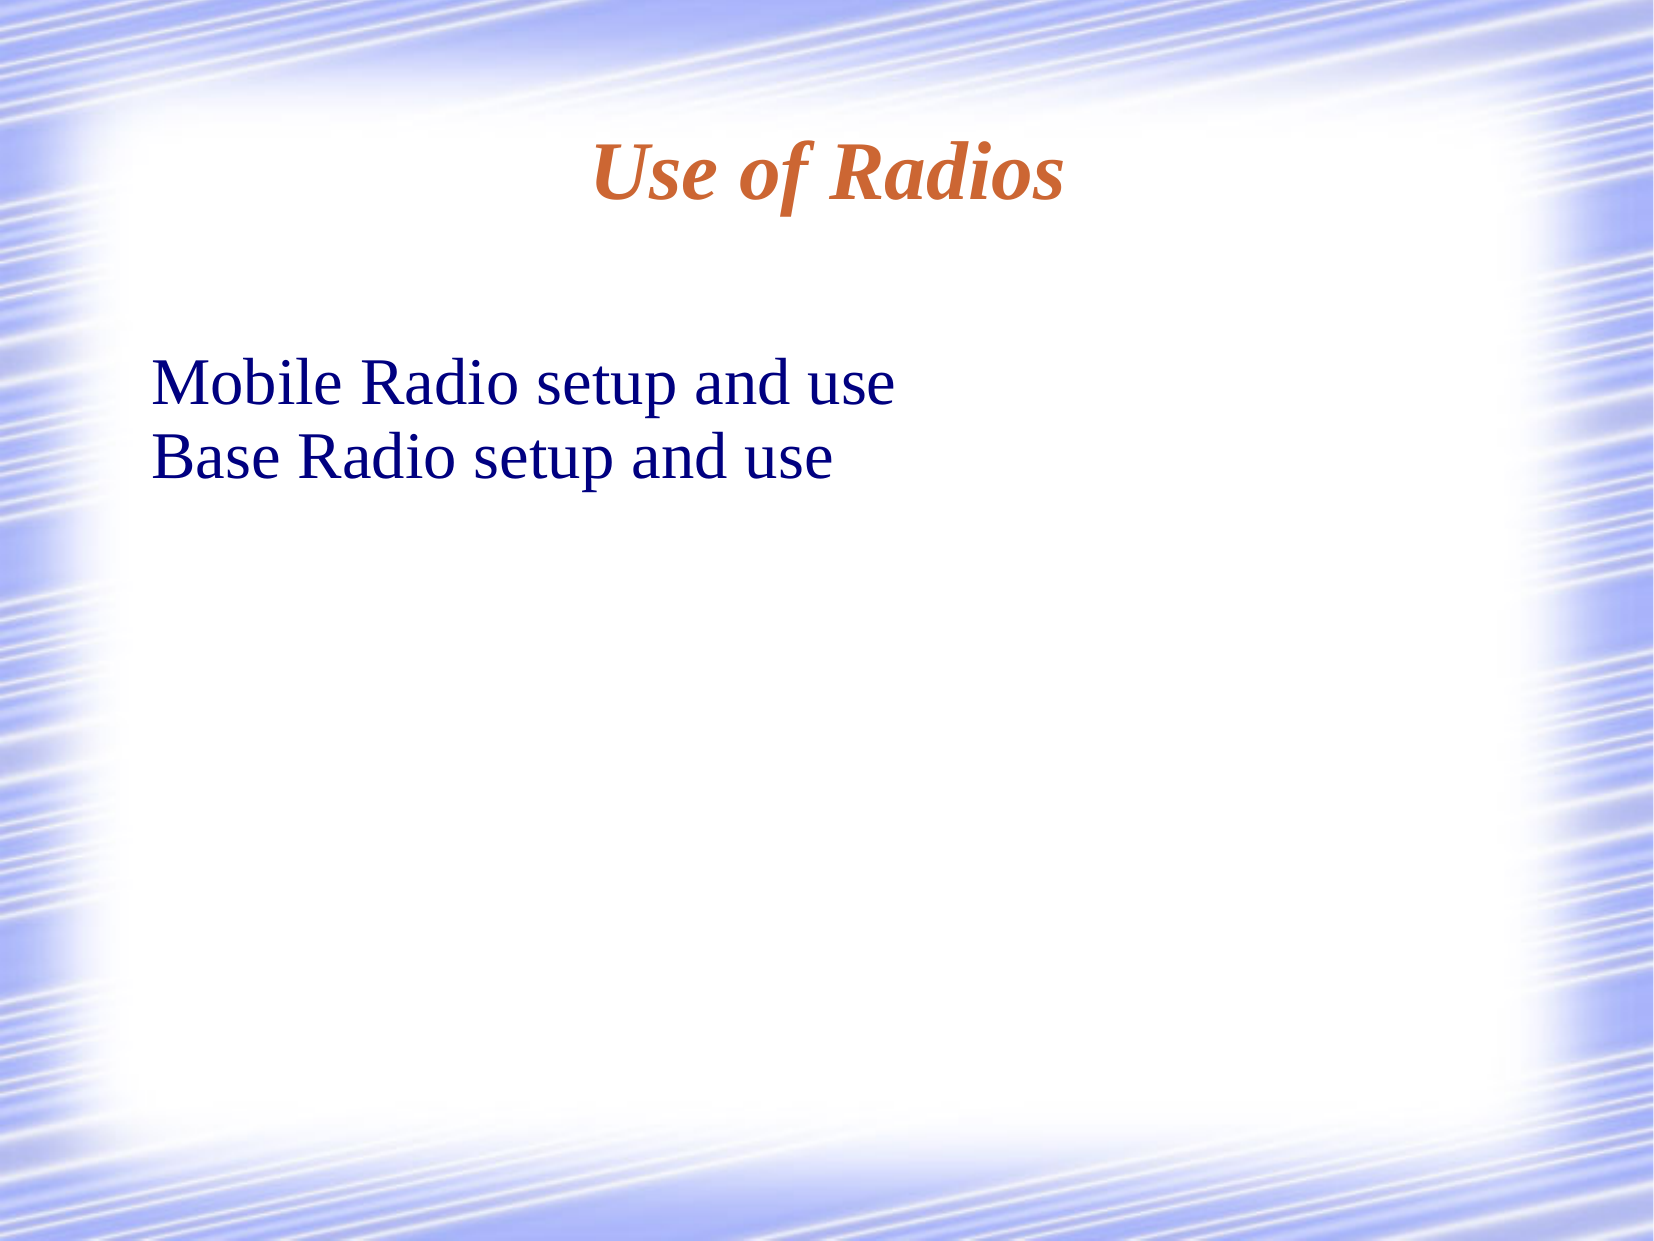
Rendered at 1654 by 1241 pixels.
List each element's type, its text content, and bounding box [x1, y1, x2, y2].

picture [0, 0, 1654, 1241]
title Use of Radios [121, 67, 1534, 275]
list Mobile Radio setup and use Base Radio setup and use [121, 344, 1534, 1127]
